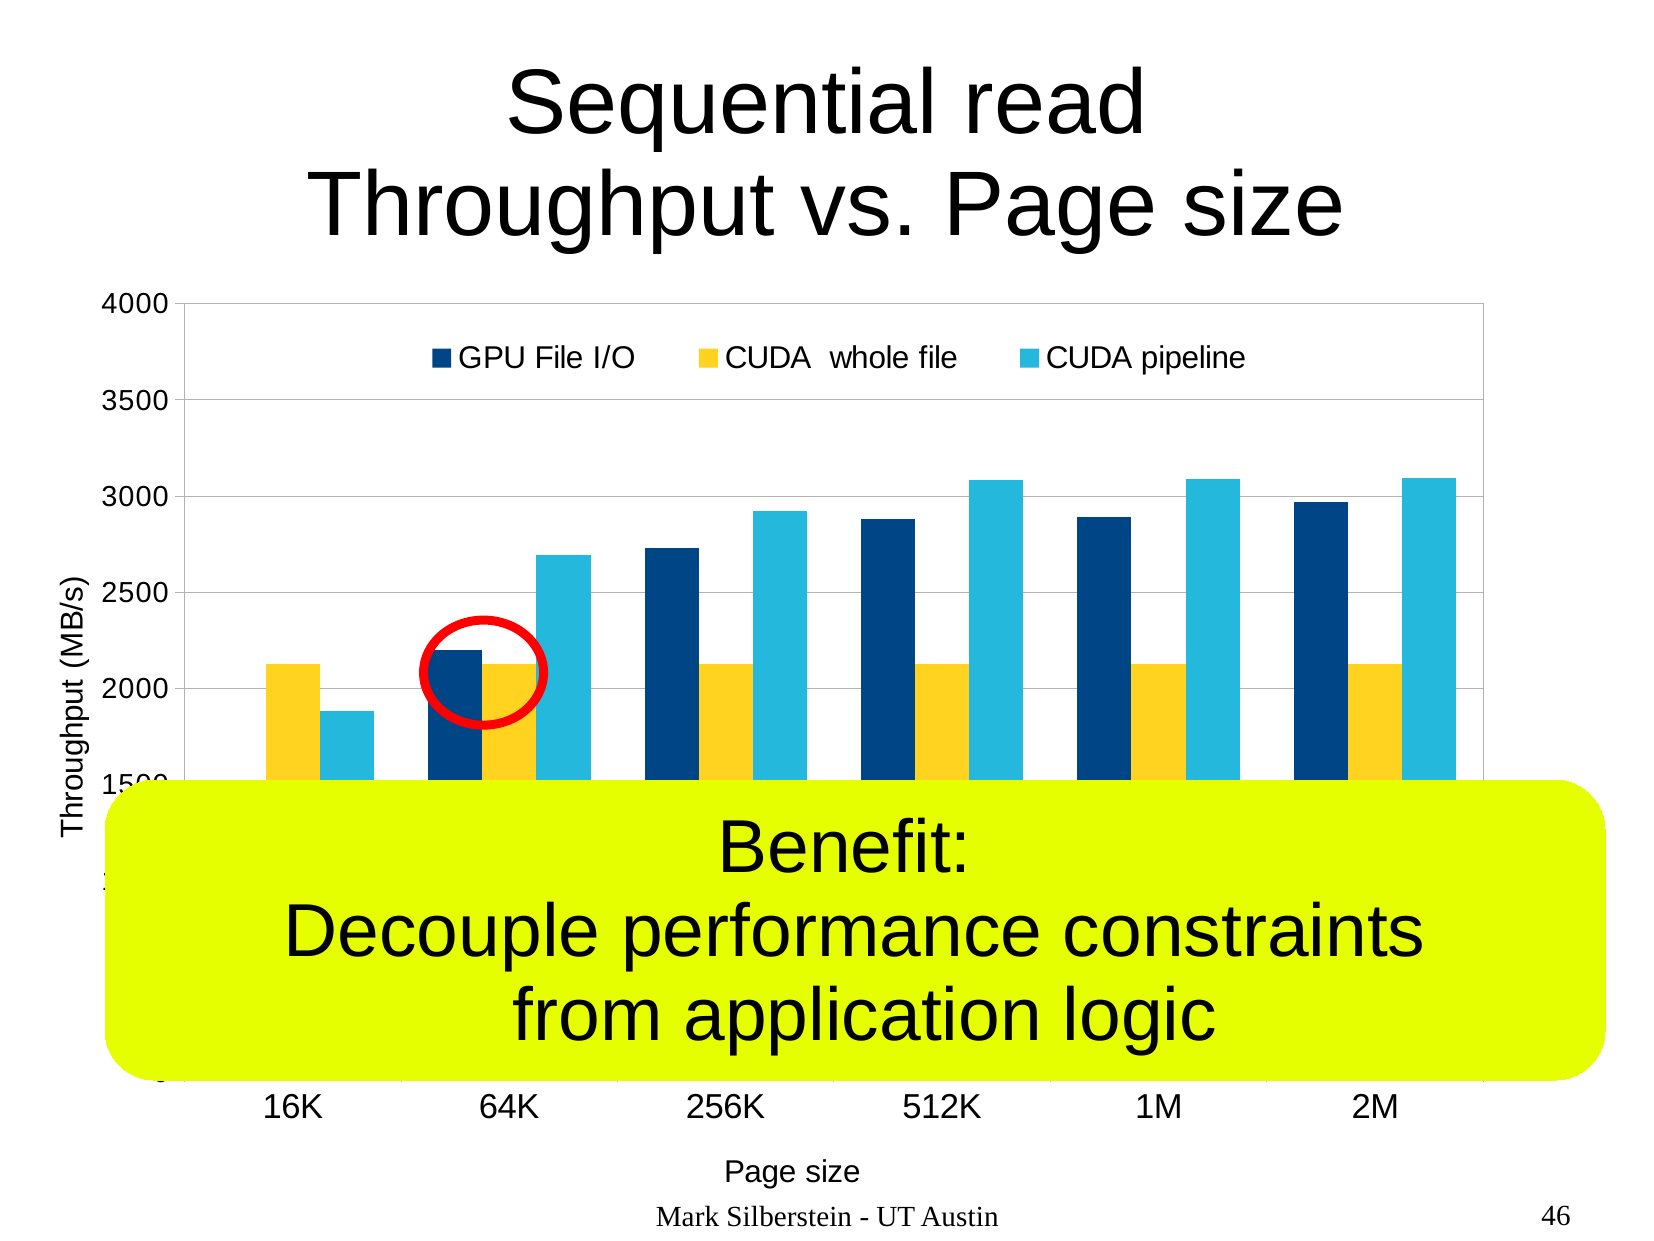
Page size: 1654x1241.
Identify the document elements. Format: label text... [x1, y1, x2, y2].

text_box Benefit: Decouple performance constraints from application logic [105, 780, 1606, 1081]
chart [45, 254, 1546, 1200]
title Sequential read Throughput vs. Page size [82, 49, 1571, 257]
